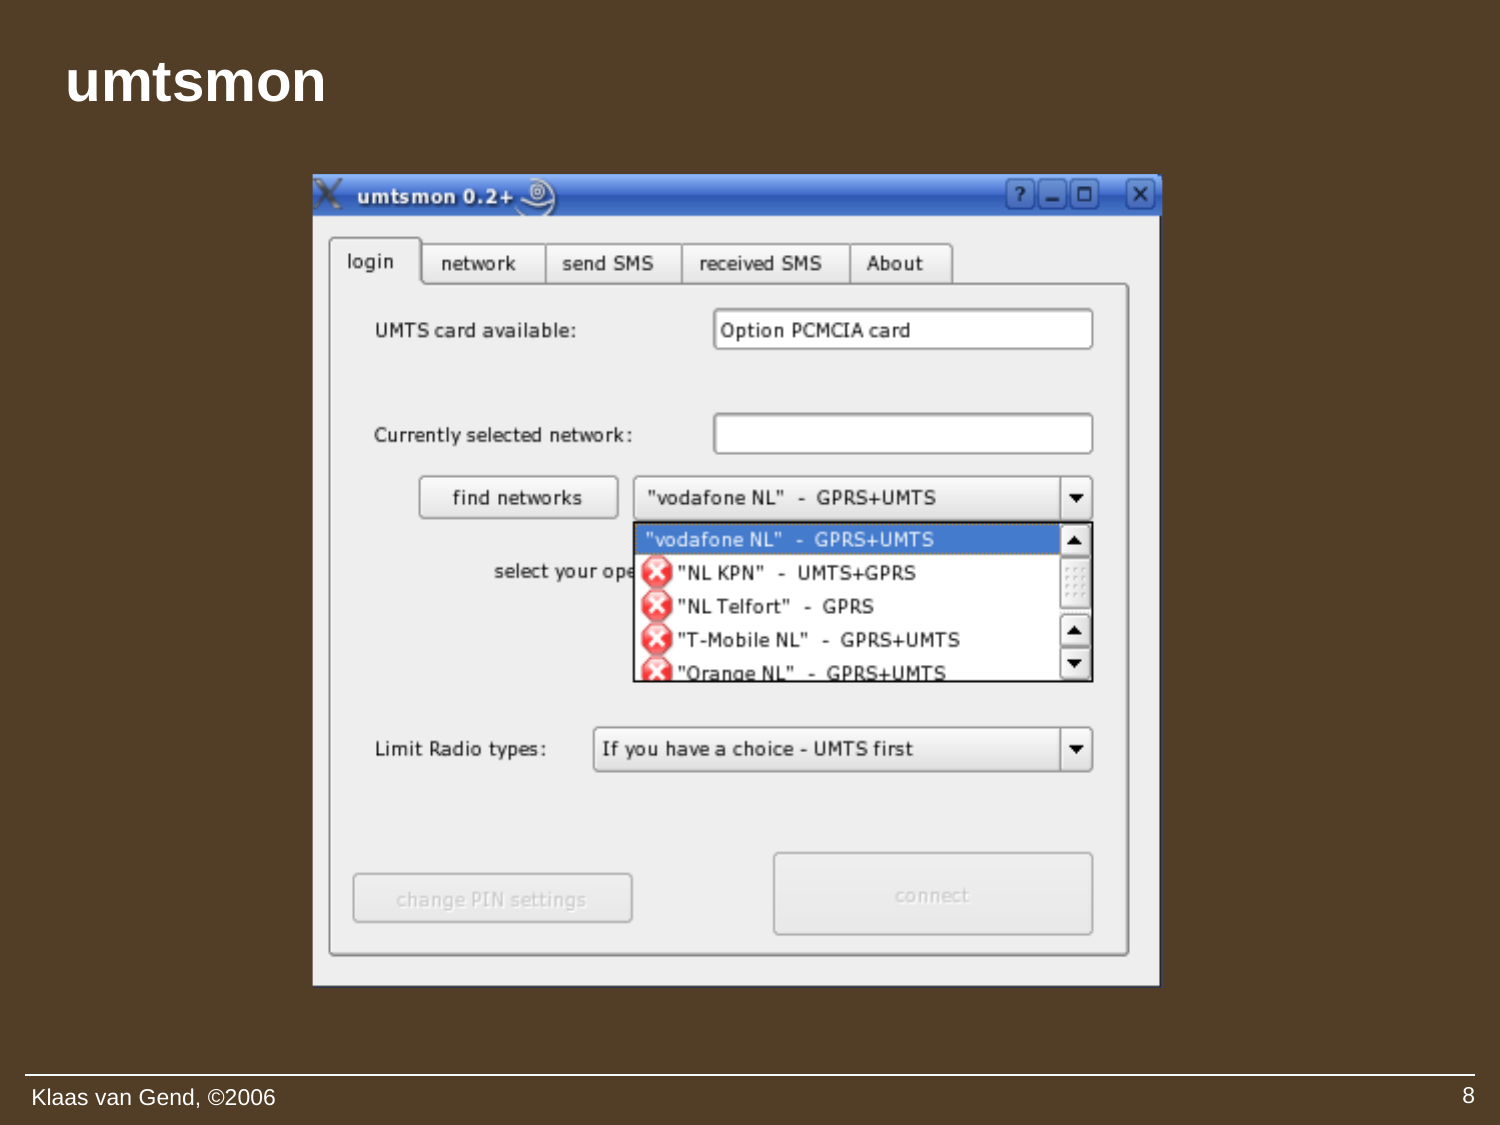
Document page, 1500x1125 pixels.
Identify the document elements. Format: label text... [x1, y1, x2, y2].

title umtsmon [50, 24, 1226, 138]
picture [312, 174, 1163, 988]
